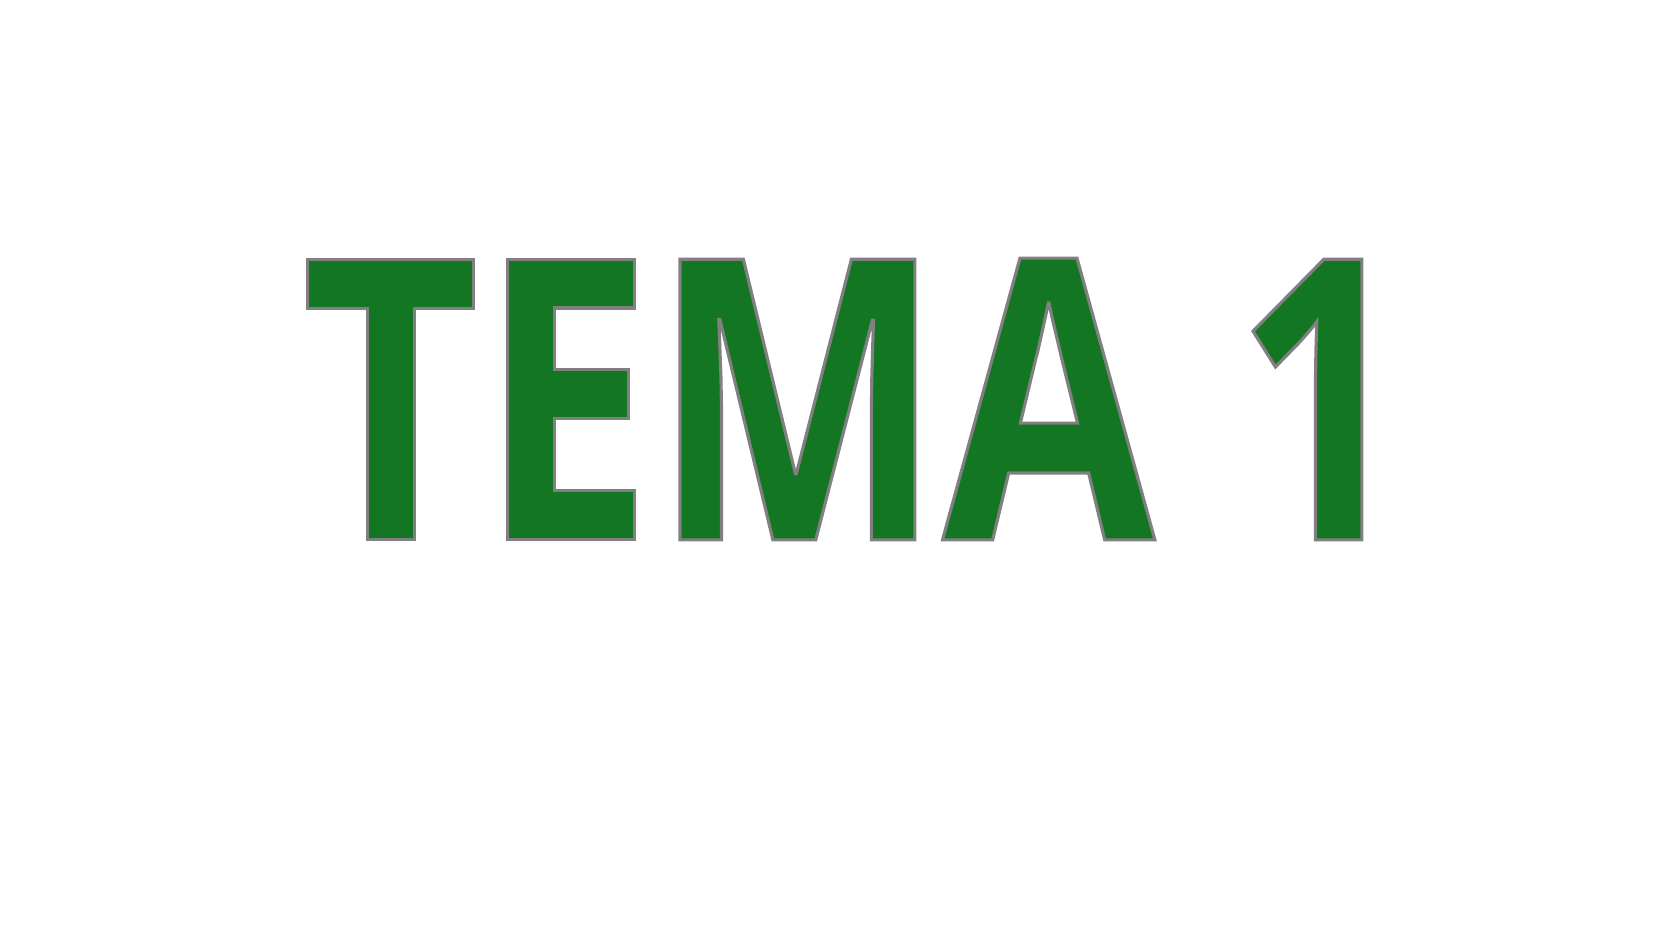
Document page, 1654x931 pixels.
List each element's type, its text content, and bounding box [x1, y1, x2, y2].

text_box TEMA 1 [307, 259, 474, 540]
text_box TEMA 1 [680, 259, 915, 540]
text_box TEMA 1 [942, 258, 1155, 540]
text_box TEMA 1 [507, 259, 635, 540]
text_box TEMA 1 [1253, 259, 1362, 540]
